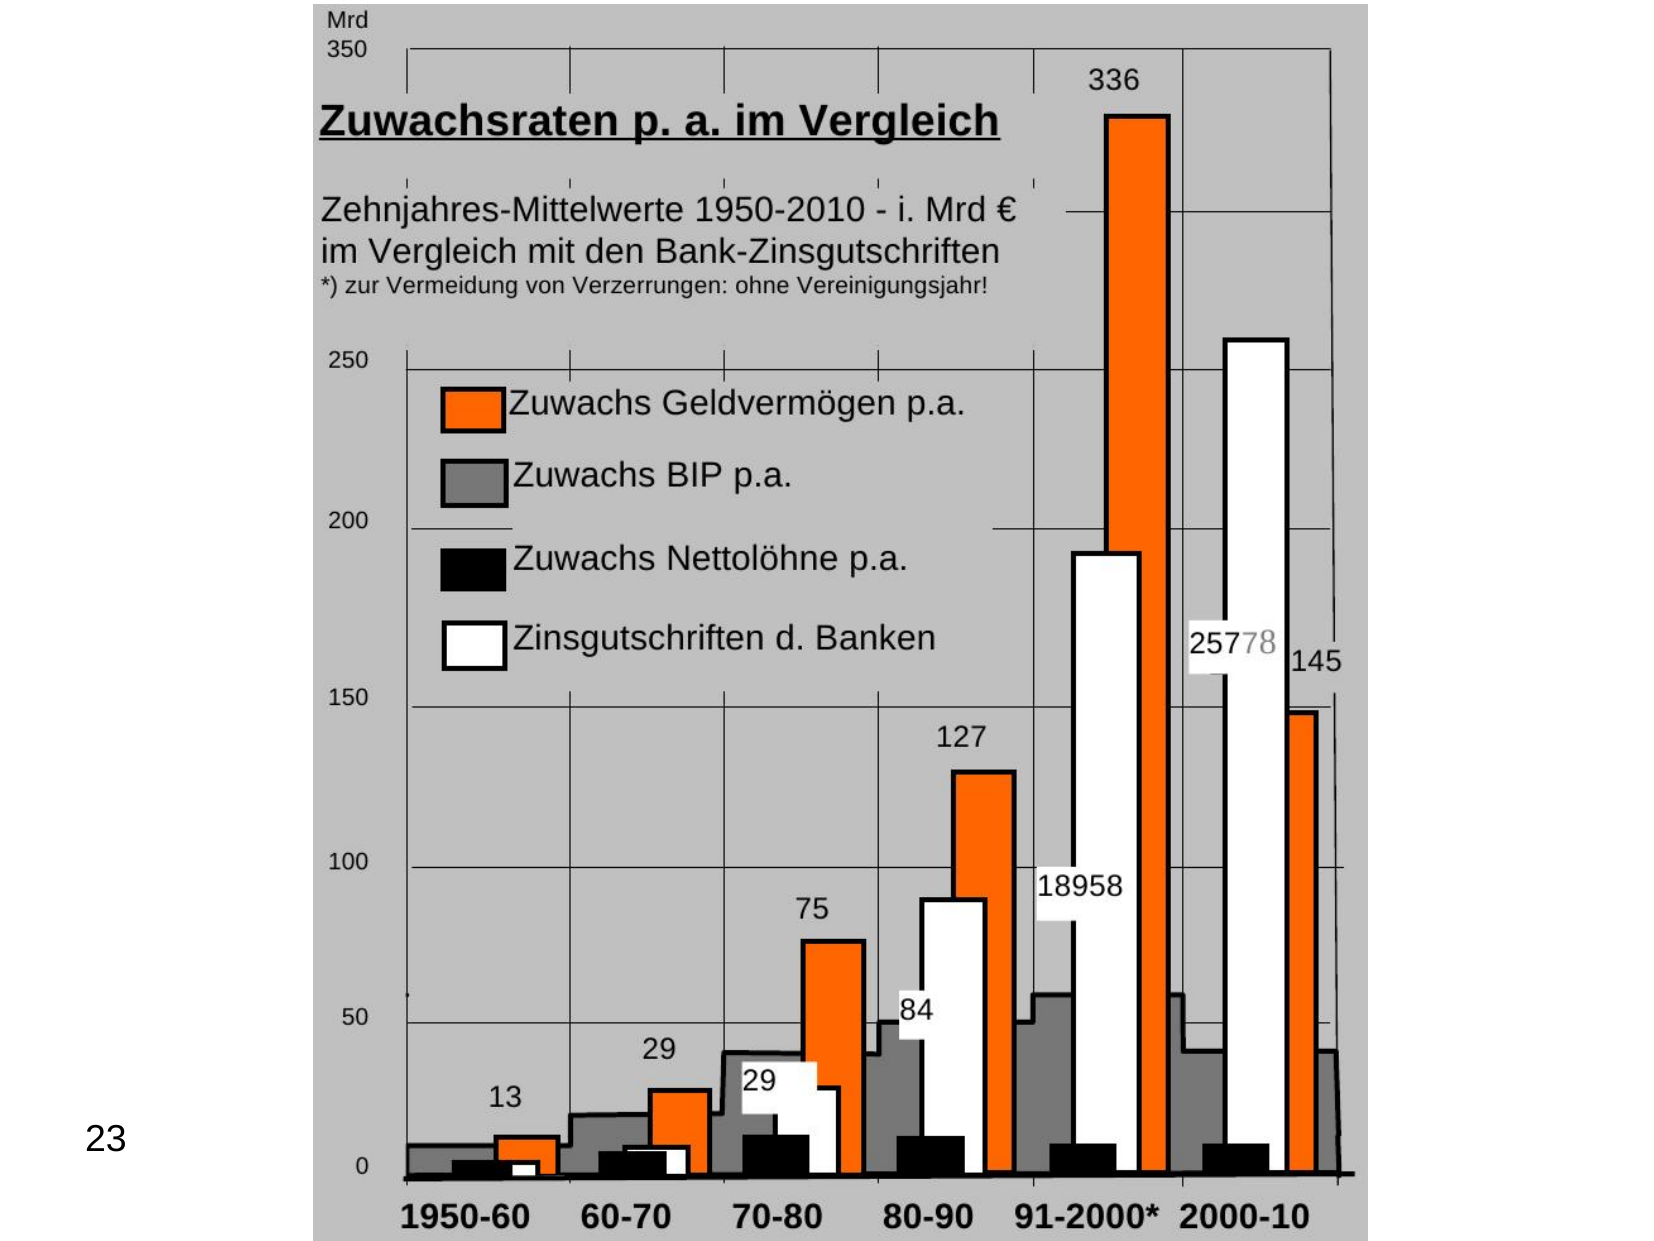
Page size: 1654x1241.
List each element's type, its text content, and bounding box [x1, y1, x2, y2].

picture [313, 4, 1368, 1241]
text_box <Nummer> [70, 1110, 288, 1181]
